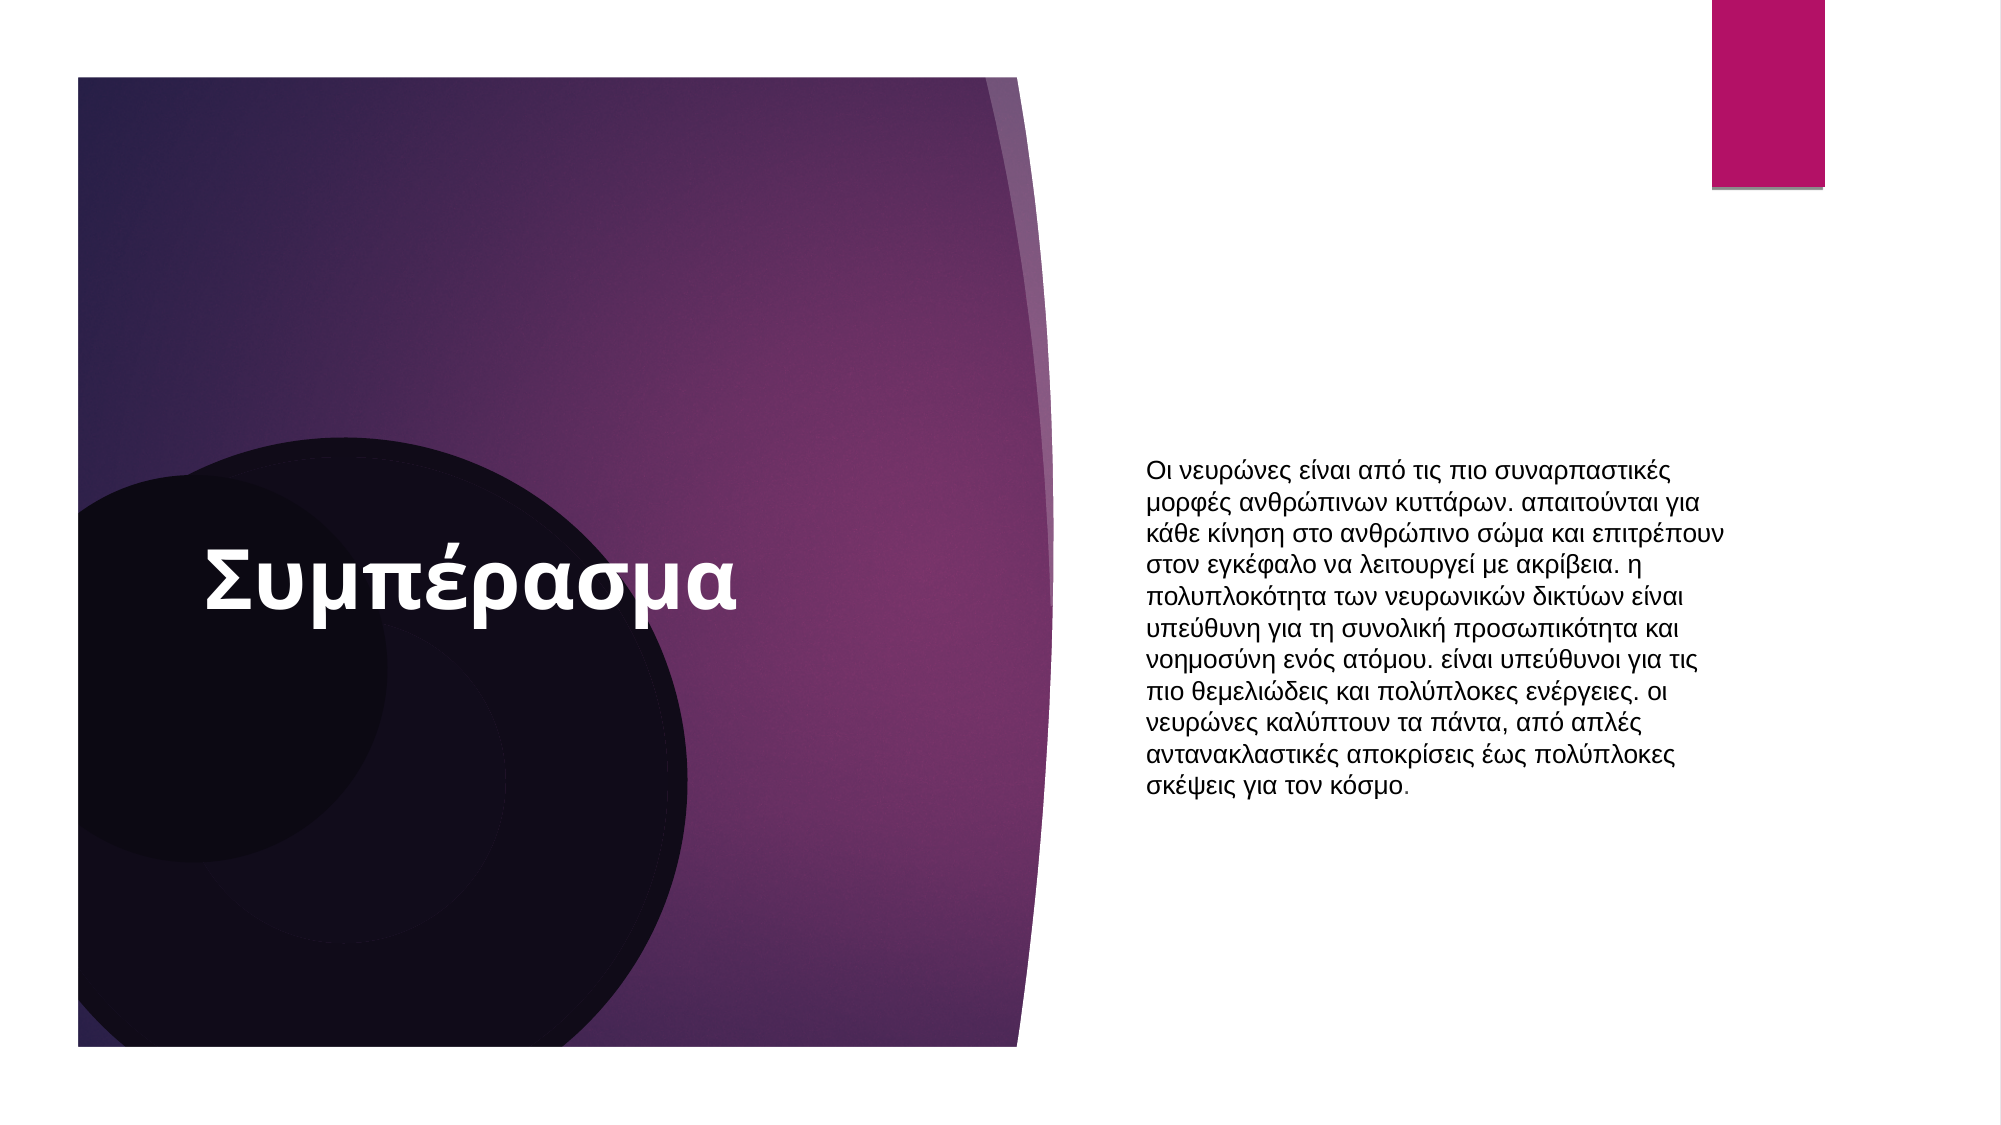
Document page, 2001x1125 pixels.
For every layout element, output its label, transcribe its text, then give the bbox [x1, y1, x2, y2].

title Συμπέρασμα [189, 439, 904, 814]
list Οι νευρώνες είναι από τις πιο συναρπαστικές μορφές ανθρώπινων κυττάρων. απαιτούνται για κάθε κίνηση στο ανθρώπινο σώμα και επιτρέπουν στον εγκέφαλο να λειτουργεί με ακρίβεια. η πολυπλοκότητα των νευρωνικών δικτύων είναι υπεύθυνη για τη συνολική προσωπικότητα και νοημοσύνη ενός ατόμου. είναι υπεύθυνοι για τις πιο θεμελιώδεις και πολύπλοκες ενέργειες. οι νευρώνες καλύπτουν τα πάντα, από απλές αντανακλαστικές αποκρίσεις έως πολύπλοκες σκέψεις για τον κόσμο. [1131, 56, 1971, 1074]
